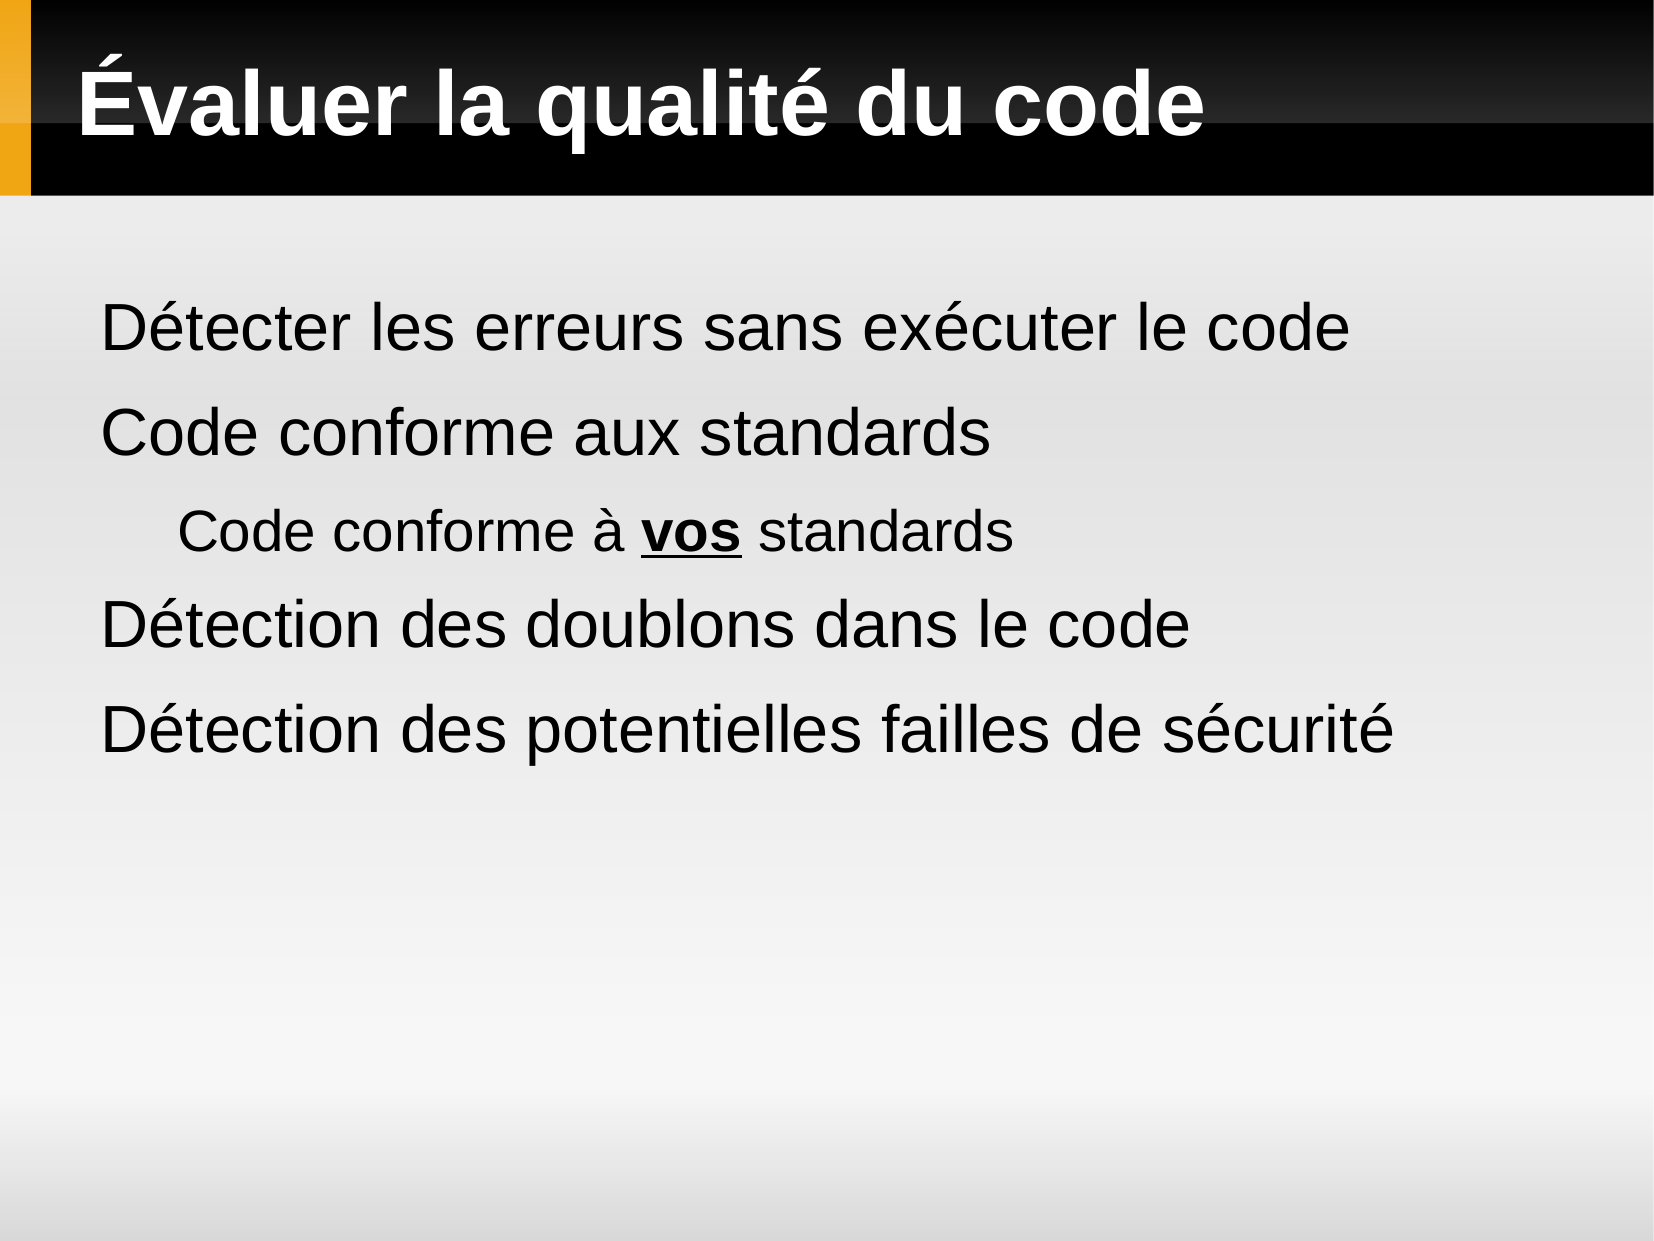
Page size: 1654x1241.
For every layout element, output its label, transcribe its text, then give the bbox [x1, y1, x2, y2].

title Évaluer la qualité du code [76, 7, 1565, 200]
picture [0, 0, 1654, 1241]
list Détecter les erreurs sans exécuter le code Code conforme aux standards Code conforme à vos standards Détection des doublons dans le code Détection des potentielles failles de sécurité [82, 290, 1571, 1094]
